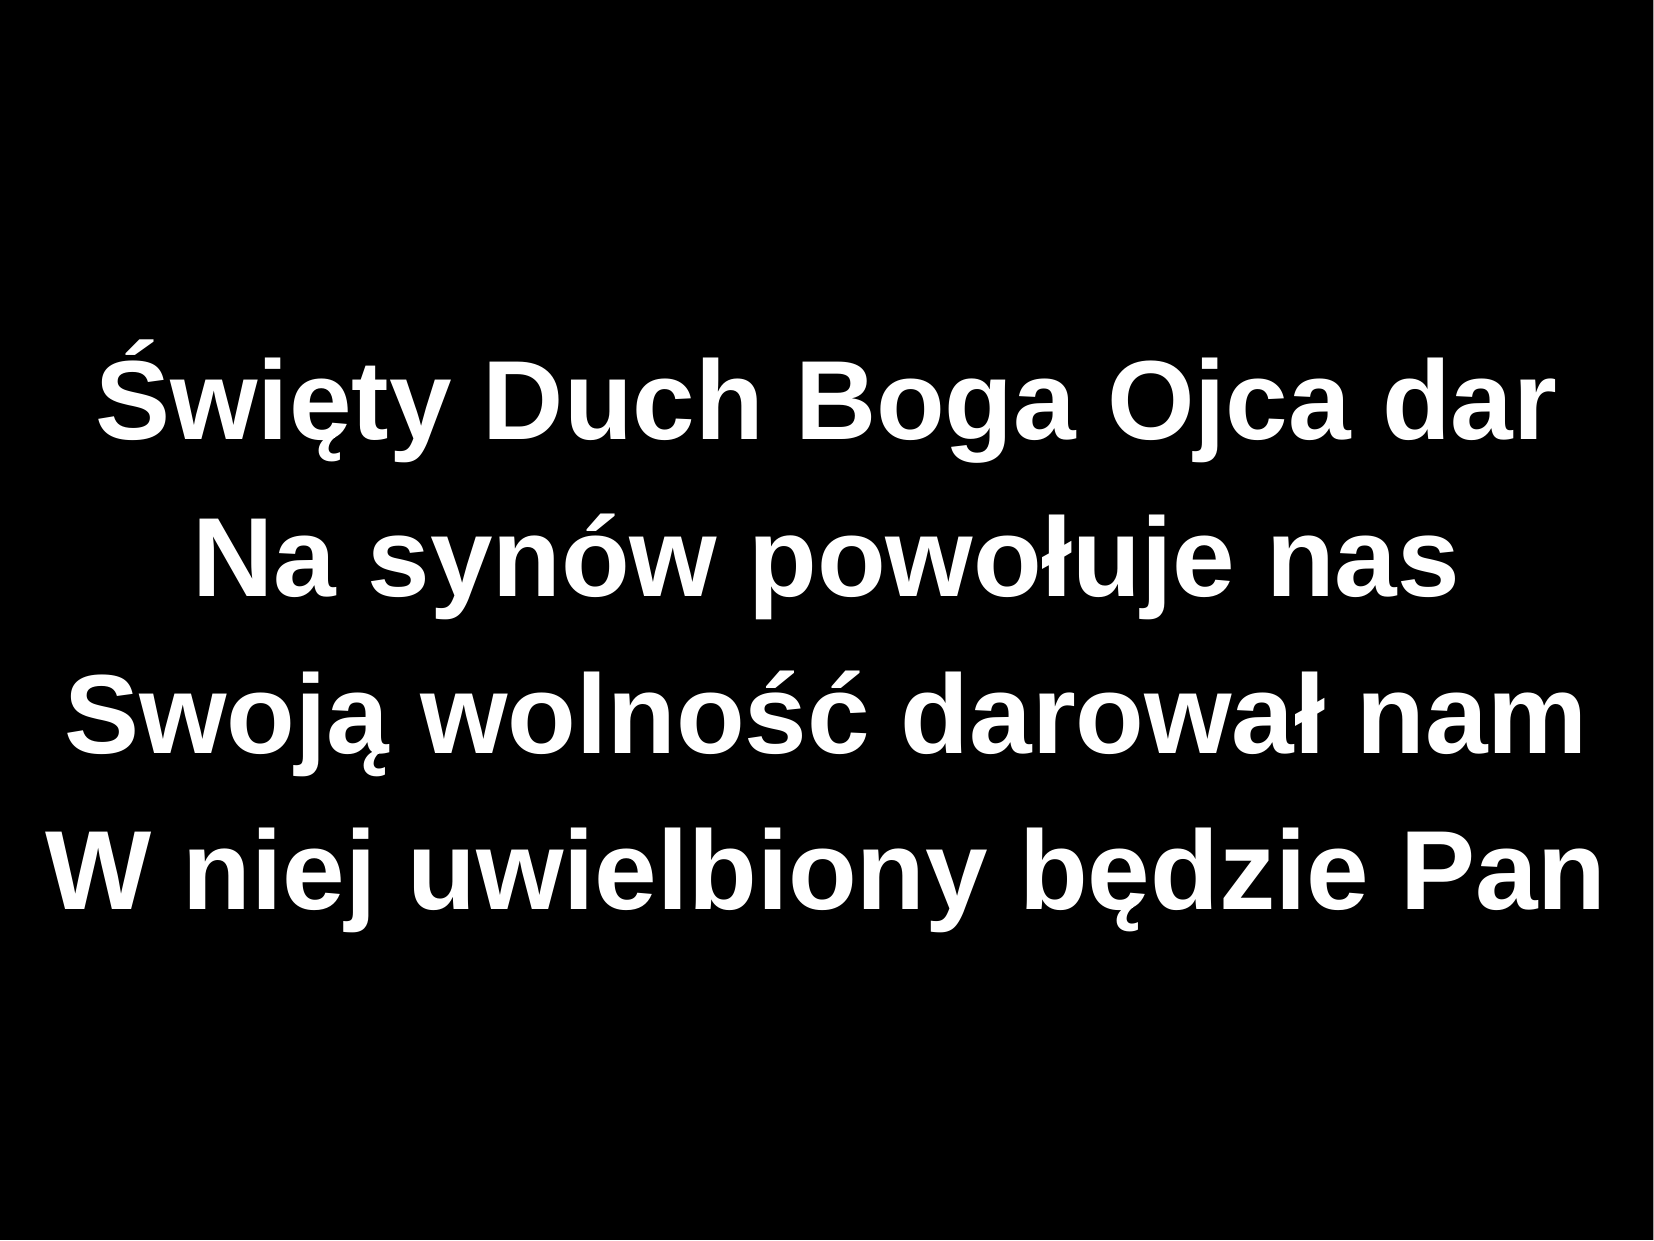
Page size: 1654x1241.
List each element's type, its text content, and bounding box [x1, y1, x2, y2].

subtitle Święty Duch Boga Ojca dar Na synów powołuje nas Swoją wolność darował nam W niej uwielbiony będzie Pan [0, 0, 1654, 1241]
